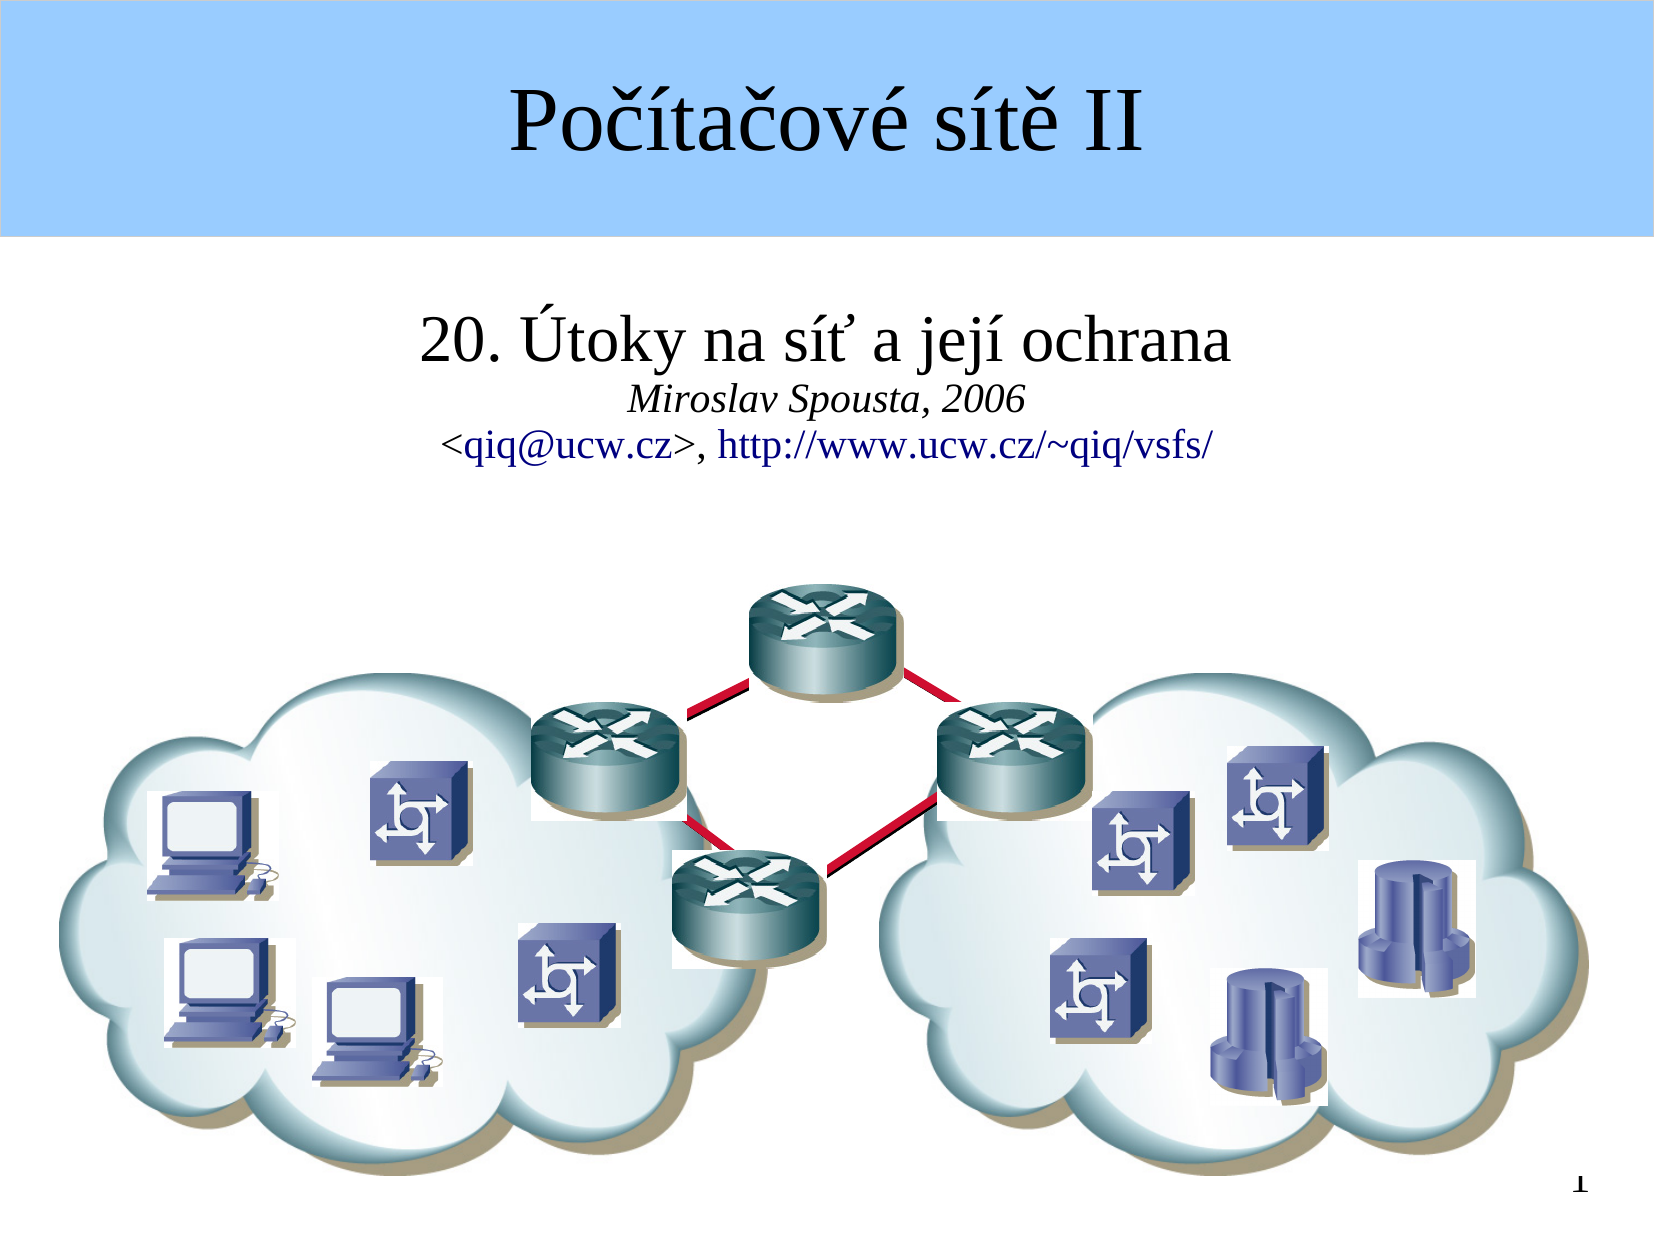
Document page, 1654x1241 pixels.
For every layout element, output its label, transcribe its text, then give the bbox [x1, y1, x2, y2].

picture [59, 584, 1589, 1176]
text_box 20. Útoky na síť a její ochrana Miroslav Spousta, 2006 <qiq@ucw.cz>, http://www.ucw.cz/~qiq/vsfs/ [0, 237, 1654, 532]
title Počítačové sítě II [0, 2, 1654, 237]
